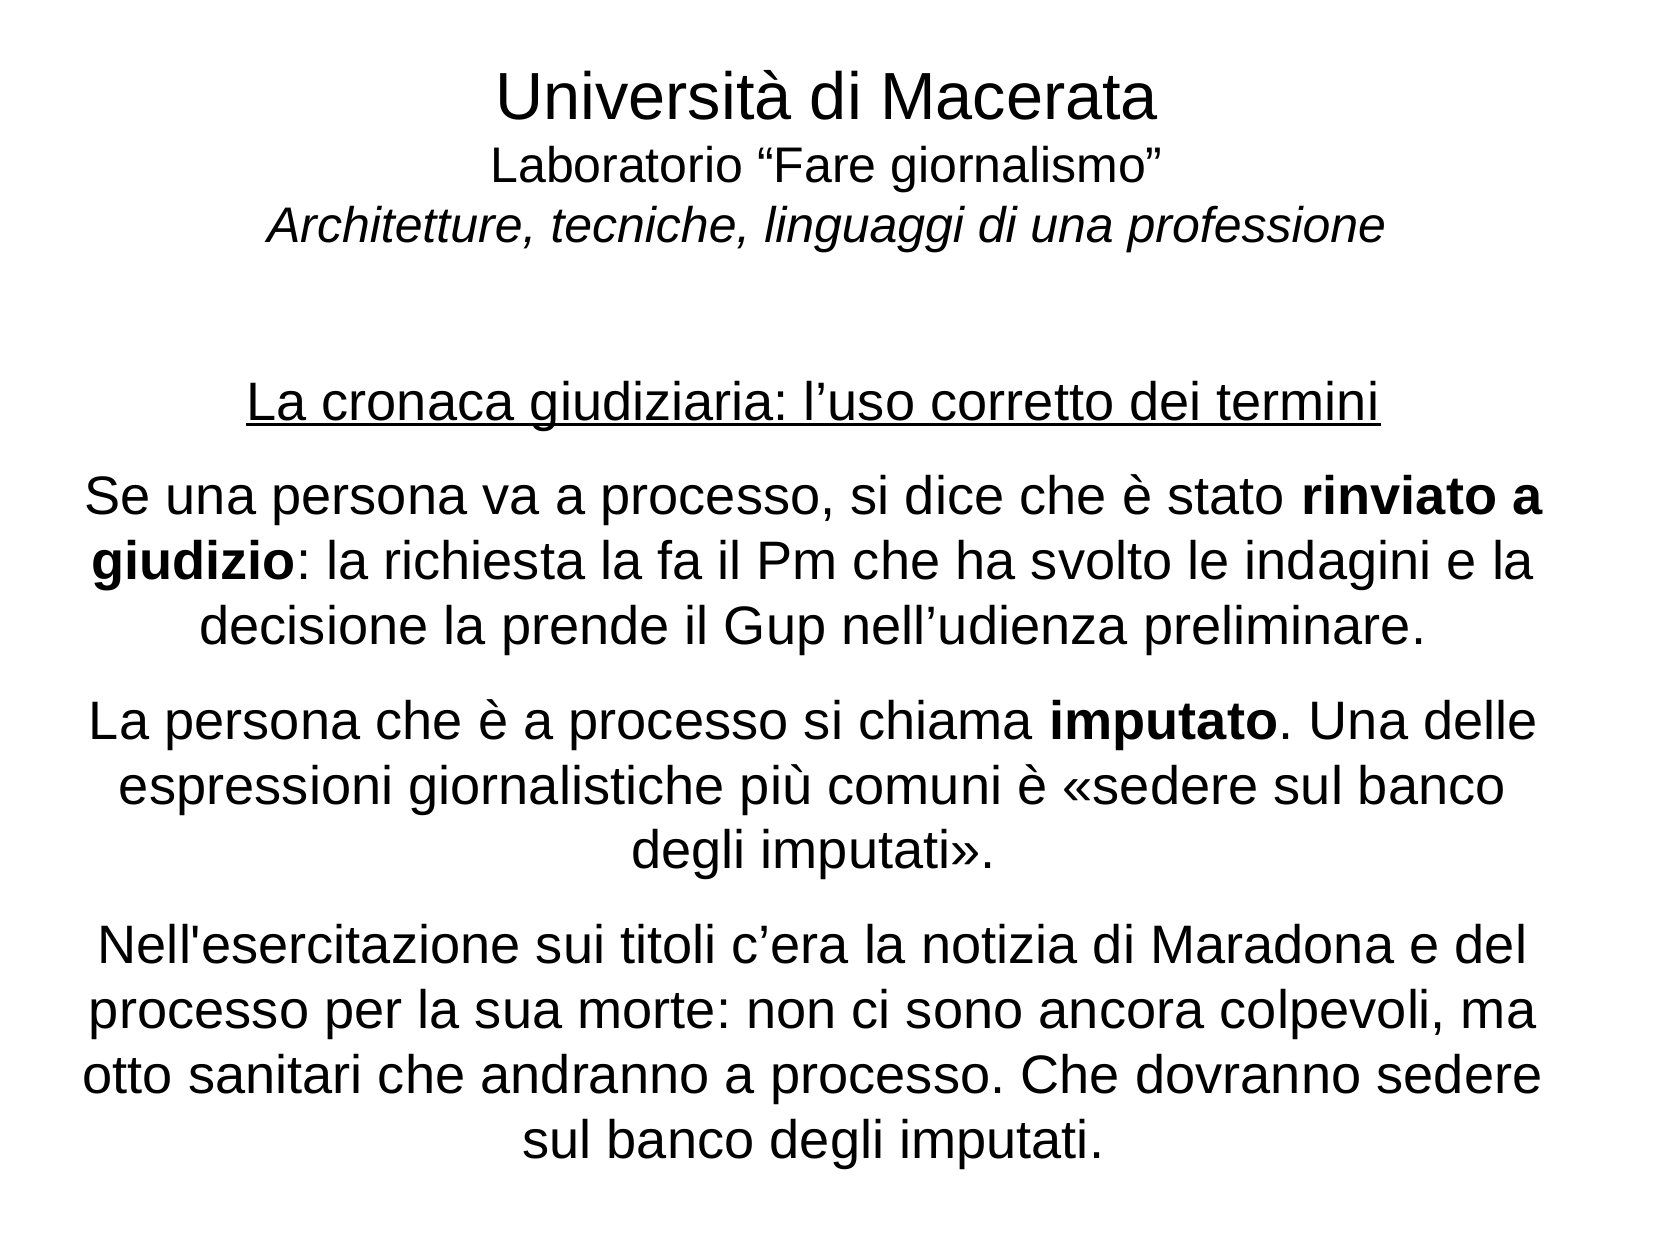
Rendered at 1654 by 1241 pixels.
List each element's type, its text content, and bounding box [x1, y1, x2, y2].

subtitle La cronaca giudiziaria: l’uso corretto dei termini Se una persona va a processo, si dice che è stato rinviato a giudizio: la richiesta la fa il Pm che ha svolto le indagini e la decisione la prende il Gup nell’udienza preliminare. La persona che è a processo si chiama imputato. Una delle espressioni giornalistiche più comuni è «sedere sul banco degli imputati». Nell'esercitazione sui titoli c’era la notizia di Maradona e del processo per la sua morte: non ci sono ancora colpevoli, ma otto sanitari che andranno a processo. Che dovranno sedere sul banco degli imputati. [82, 291, 1571, 1235]
title Università di Macerata Laboratorio “Fare giornalismo” Architetture, tecniche, linguaggi di una professione [82, 49, 1571, 257]
